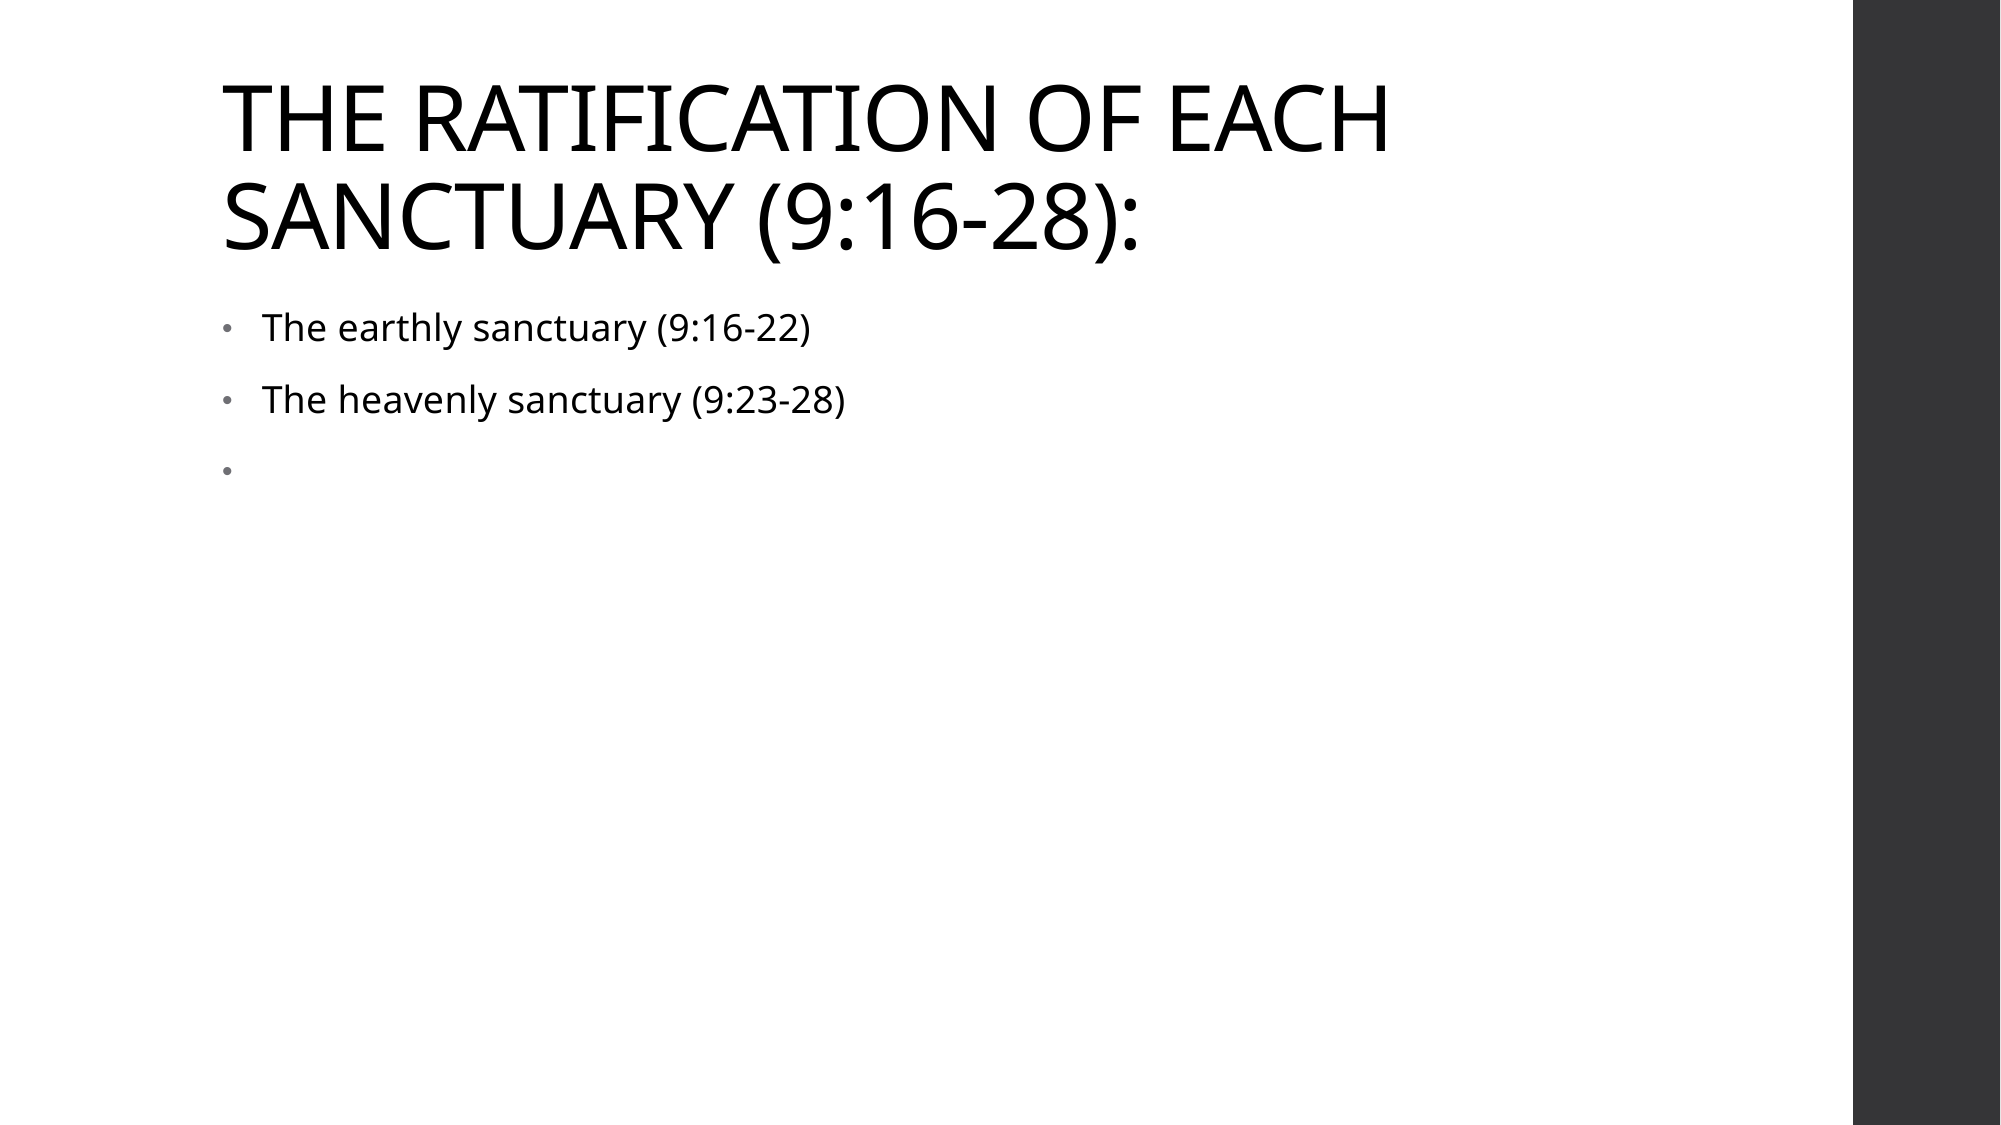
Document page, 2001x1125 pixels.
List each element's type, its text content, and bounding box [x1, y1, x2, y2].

list The earthly sanctuary (9:16-22) The heavenly sanctuary (9:23-28) [206, 299, 1617, 1014]
title THE RATIFICATION OF EACH SANCTUARY (9:16-28): [206, 60, 1797, 278]
